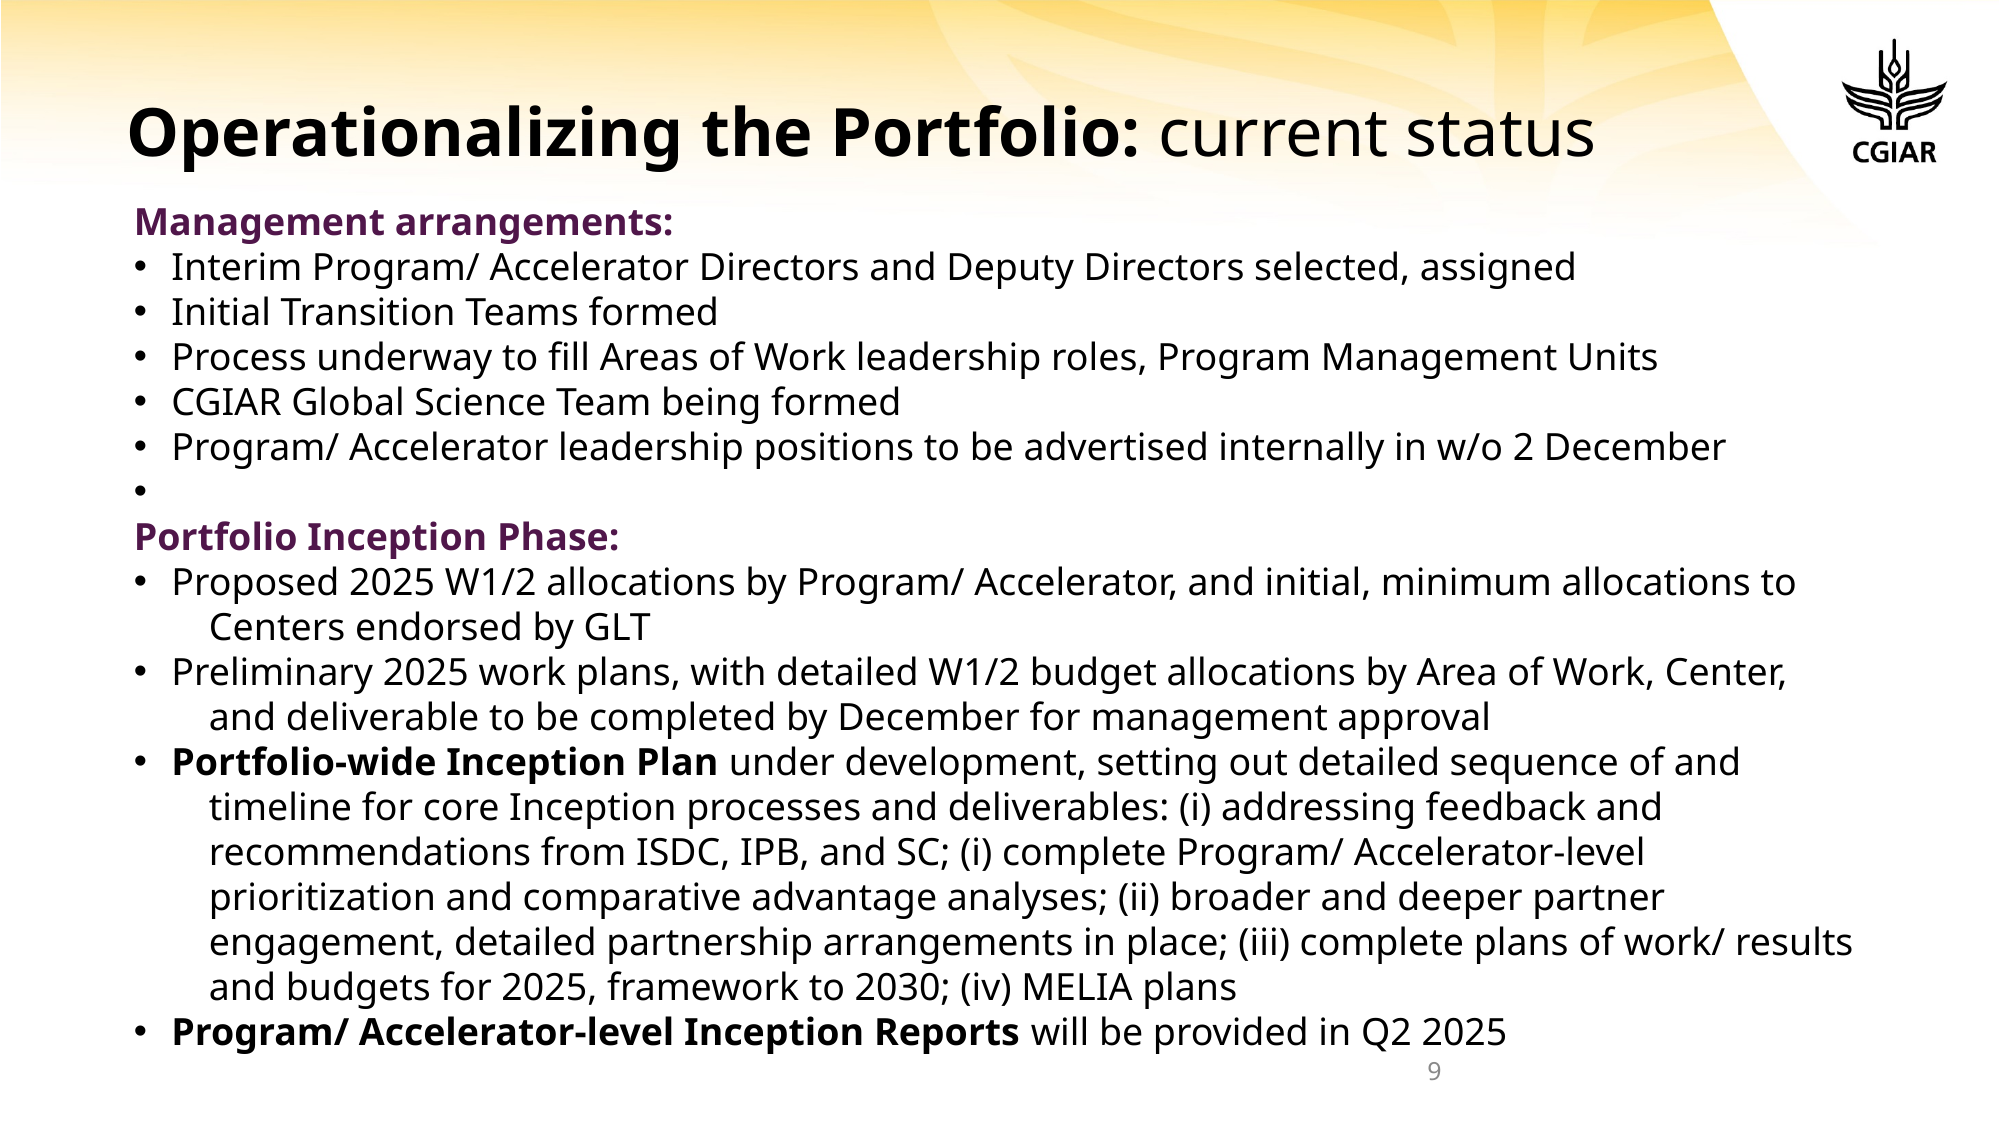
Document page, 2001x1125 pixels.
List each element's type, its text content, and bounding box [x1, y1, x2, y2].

title Operationalizing the Portfolio: current status [118, 81, 1873, 178]
text_box Management arrangements: Interim Program/ Accelerator Directors and Deputy Directors selected, assigned Initial Transition Teams formed Process underway to fill Areas of Work leadership roles, Program Management Units CGIAR Global Science Team being formed Program/ Accelerator leadership positions to be advertised internally in w/o 2 December Portfolio Inception Phase: Proposed 2025 W1/2 allocations by Program/ Accelerator, and initial, minimum allocations to Centers endorsed by GLT Preliminary 2025 work plans, with detailed W1/2 budget allocations by Area of Work, Center, and deliverable to be completed by December for management approval Portfolio-wide Inception Plan under development, setting out detailed sequence of and timeline for core Inception processes and deliverables: (i) addressing feedback and recommendations from ISDC, IPB, and SC; (i) complete Program/ Accelerator-level prioritization and comparative advantage analyses; (ii) broader and deeper partner engagement, detailed partnership arrangements in place; (iii) complete plans of work/ results and budgets for 2025, framework to 2030; (iv) MELIA plans Program/ Accelerator-level Inception Reports will be provided in Q2 2025 [118, 190, 1873, 1024]
slide_number 8 [1412, 1042, 1863, 1103]
